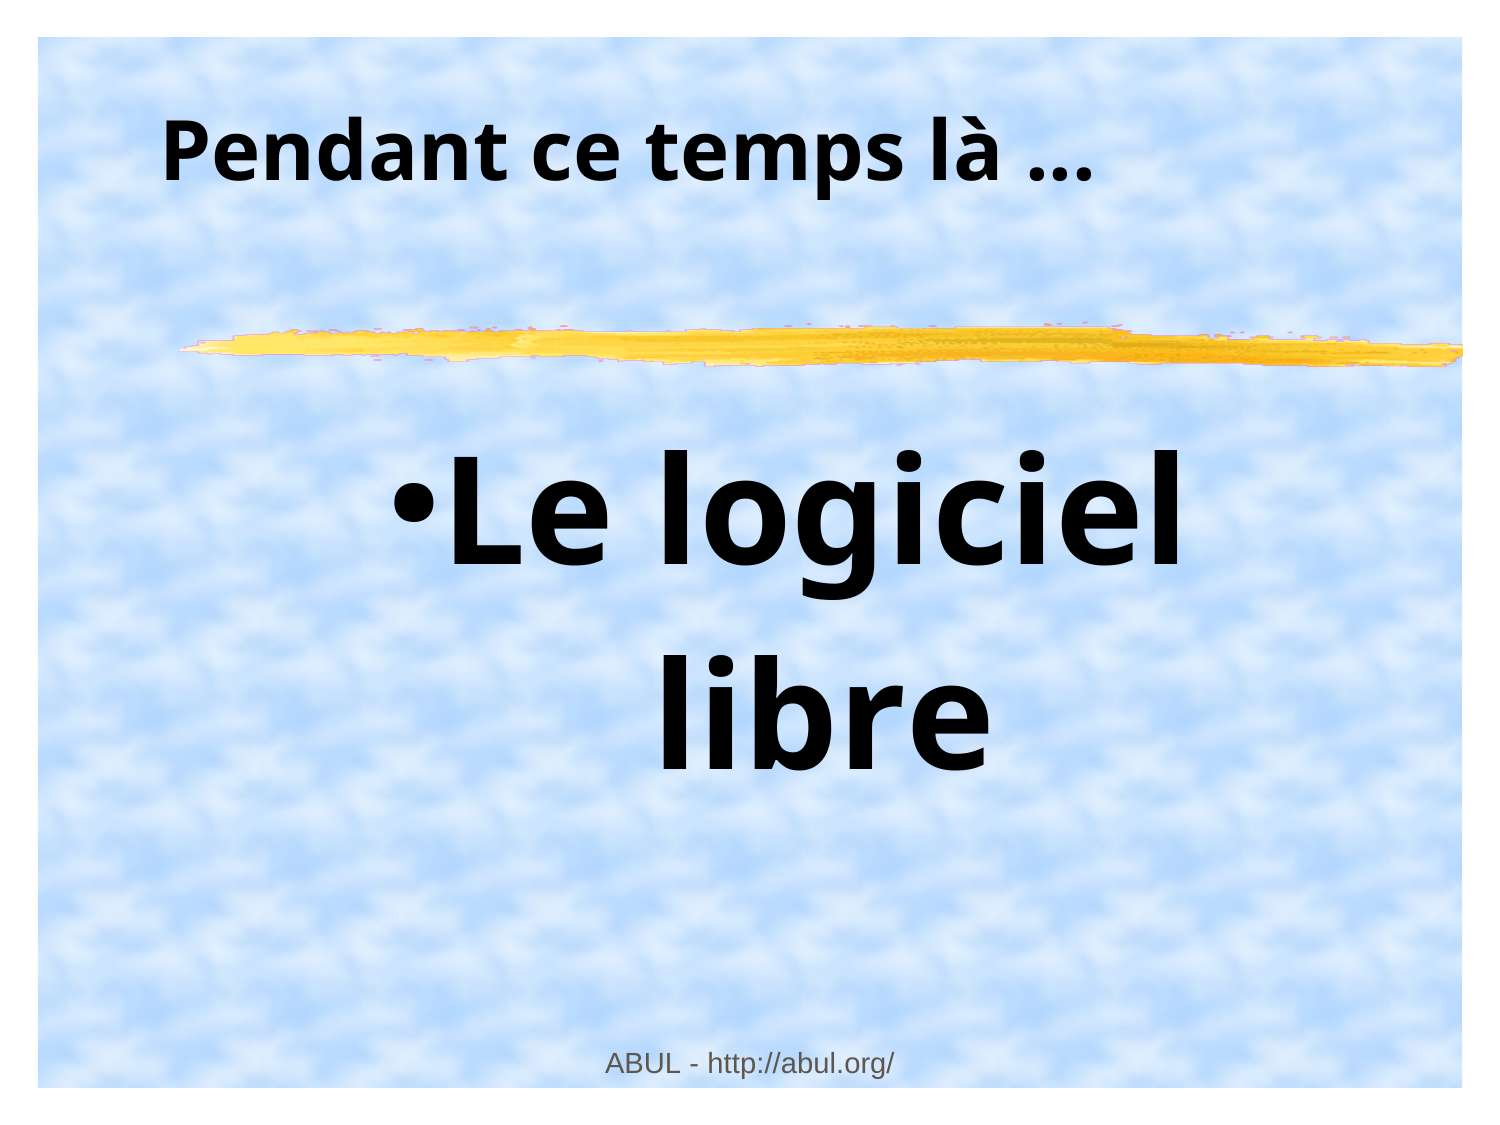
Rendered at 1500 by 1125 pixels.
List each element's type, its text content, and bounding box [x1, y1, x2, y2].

picture [37, 37, 1463, 1088]
title Pendant ce temps là ... [144, 60, 1356, 236]
subtitle Le logiciel libre [190, 428, 1317, 942]
